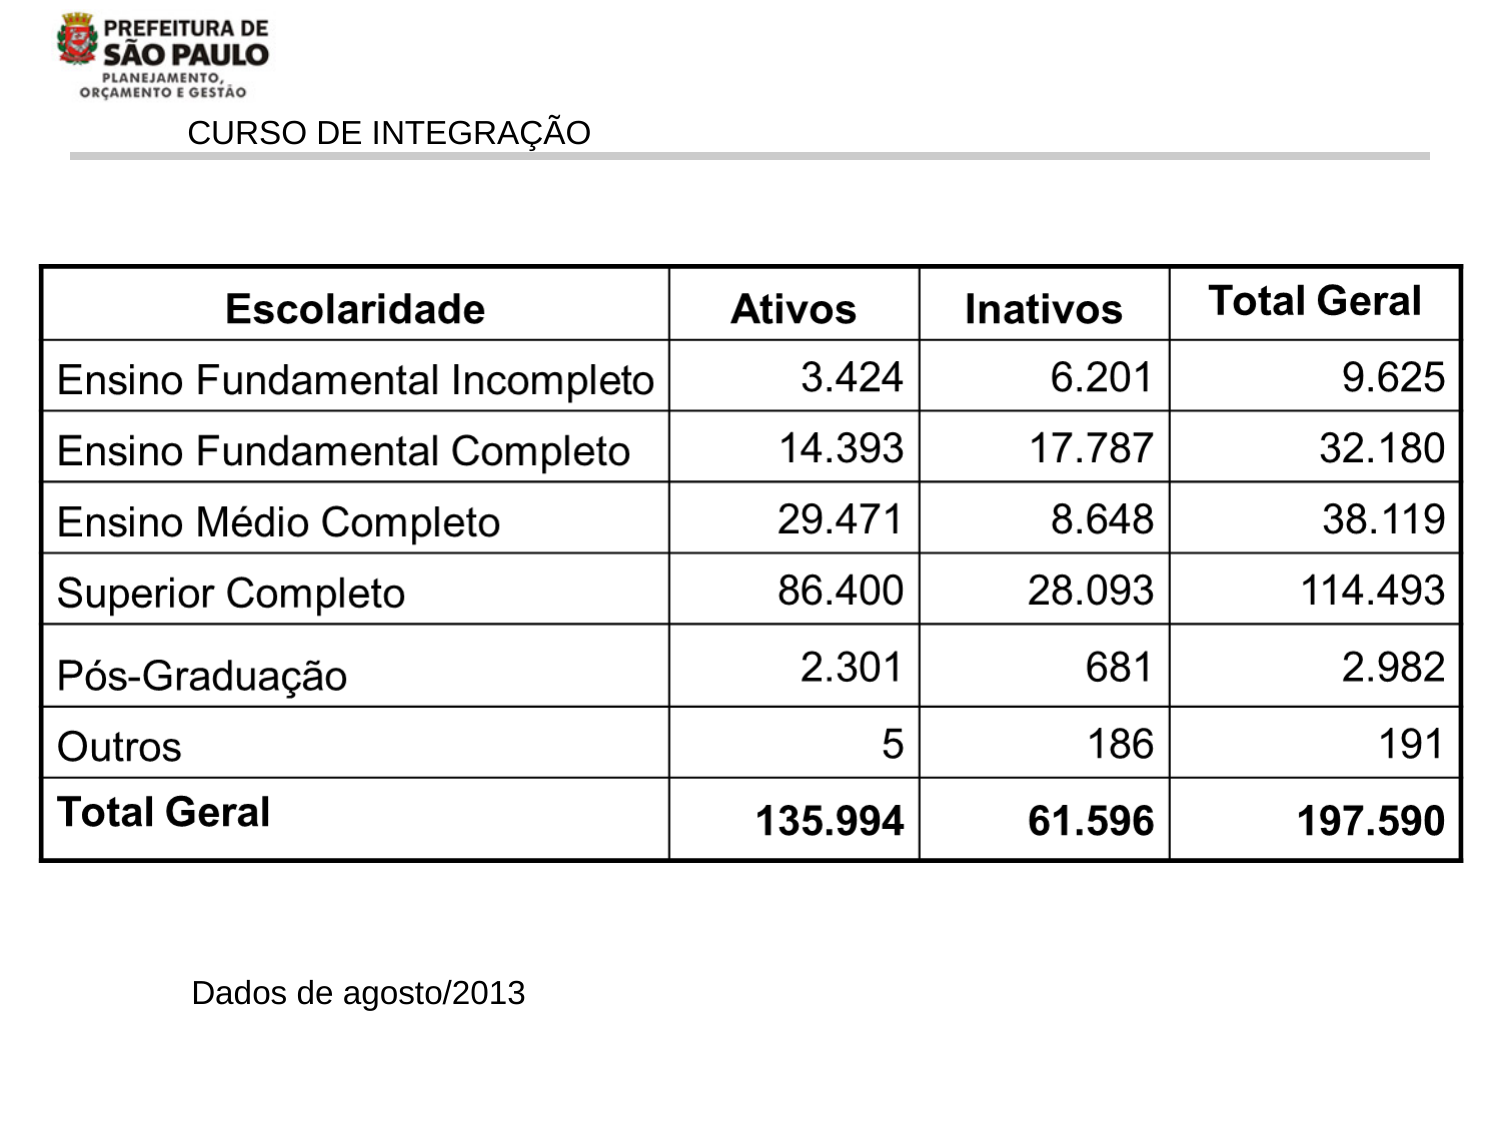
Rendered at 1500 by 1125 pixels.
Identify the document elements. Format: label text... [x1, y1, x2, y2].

picture [31, 262, 1471, 871]
text_box Dados de agosto/2013 [176, 964, 542, 1020]
